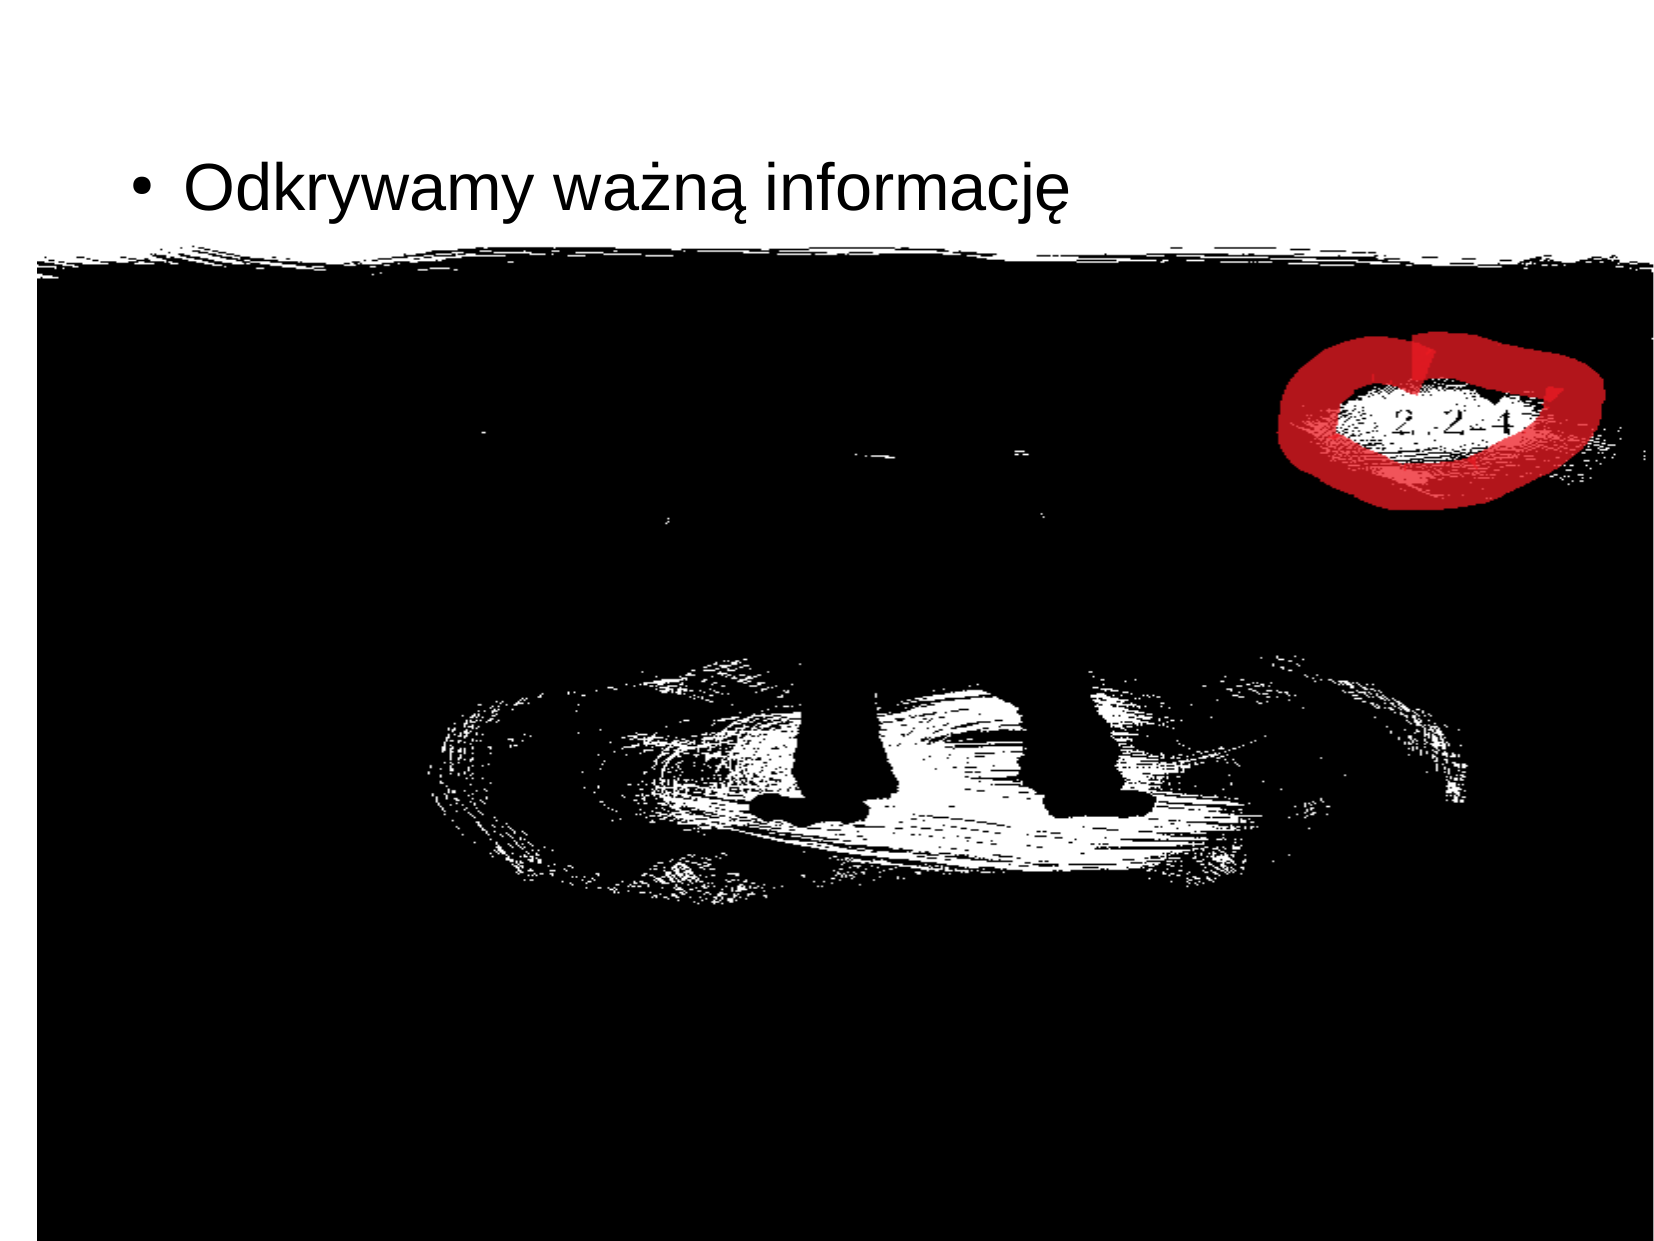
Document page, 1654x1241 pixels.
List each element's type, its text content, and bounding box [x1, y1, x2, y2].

list Odkrywamy ważną informację [112, 150, 1501, 224]
picture [37, 224, 1654, 1241]
